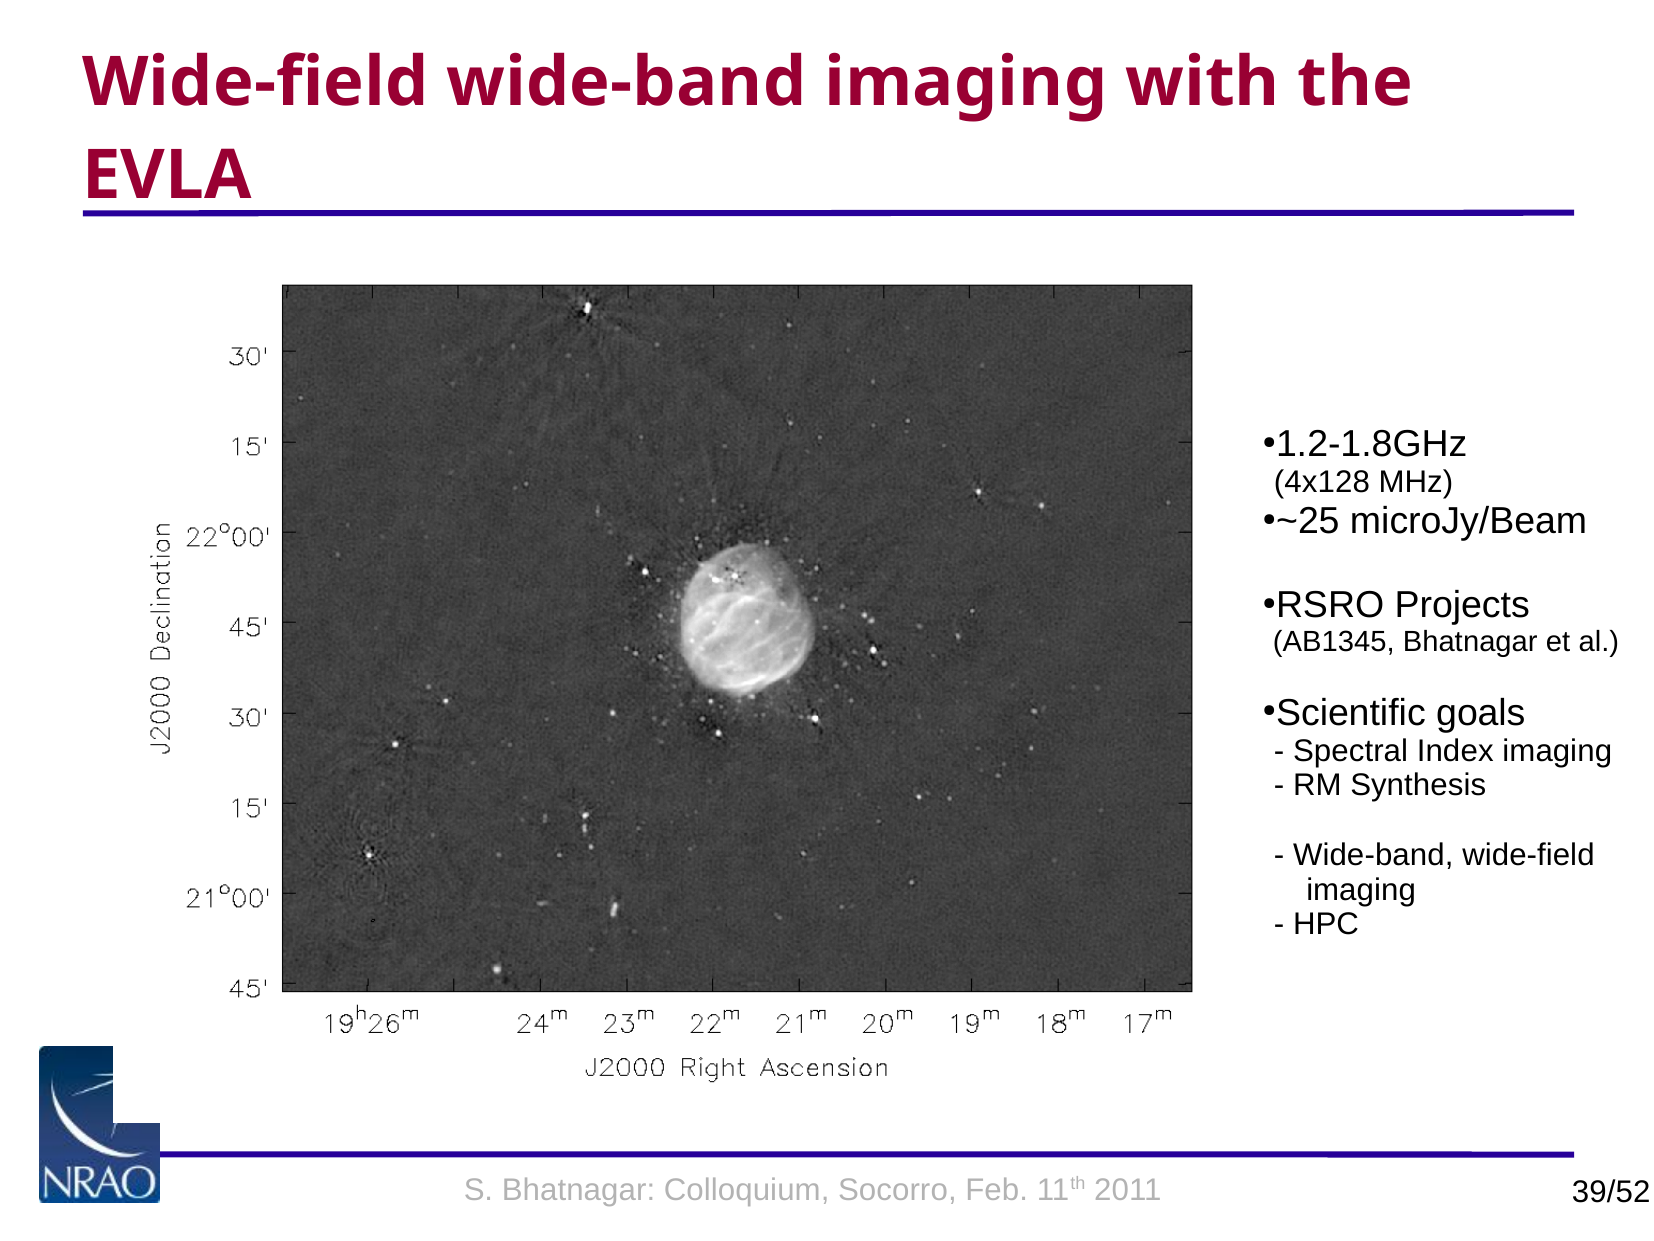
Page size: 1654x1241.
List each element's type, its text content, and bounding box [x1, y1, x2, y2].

title Wide-field wide-band imaging with the EVLA [82, 45, 1571, 206]
text_box 1.2-1.8GHz (4x128 MHz) ~25 microJy/Beam RSRO Projects (AB1345, Bhatnagar et al.) Scientific goals - Spectral Index imaging - RM Synthesis - Wide-band, wide-field imaging - HPC [1248, 415, 1653, 949]
picture [0, 0, 1654, 1241]
